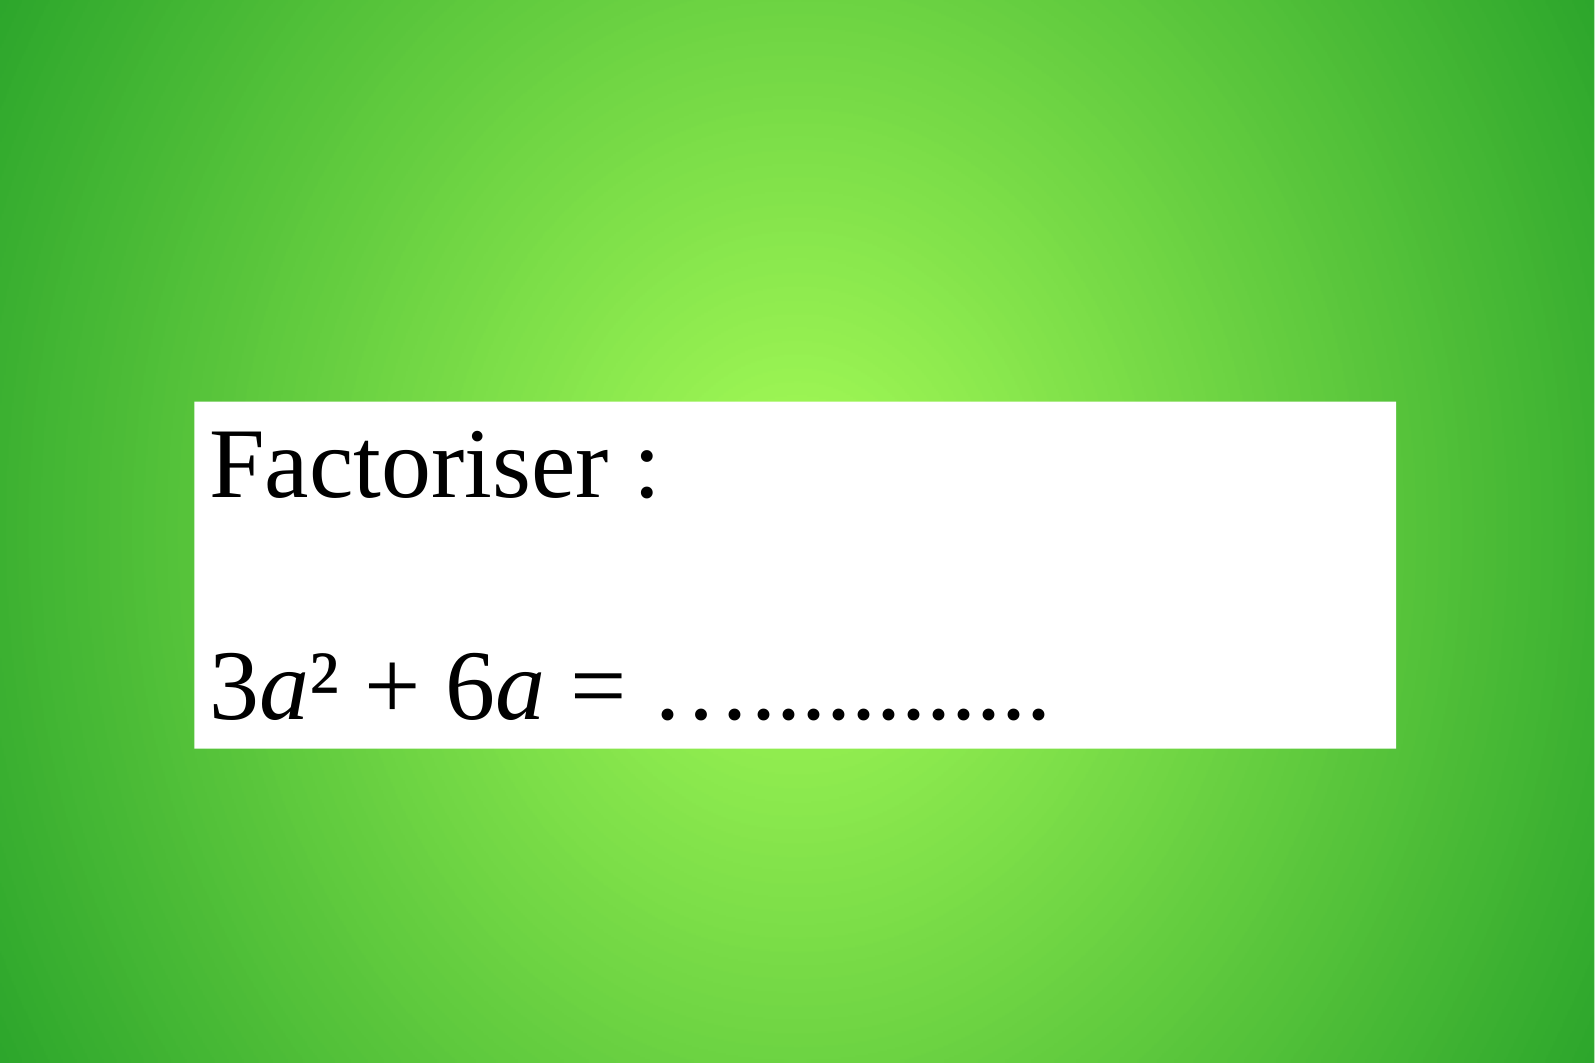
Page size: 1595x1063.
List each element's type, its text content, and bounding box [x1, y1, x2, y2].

picture [0, 0, 1595, 1063]
text_box Factoriser : 3a² + 6a = …............ [194, 401, 1397, 749]
